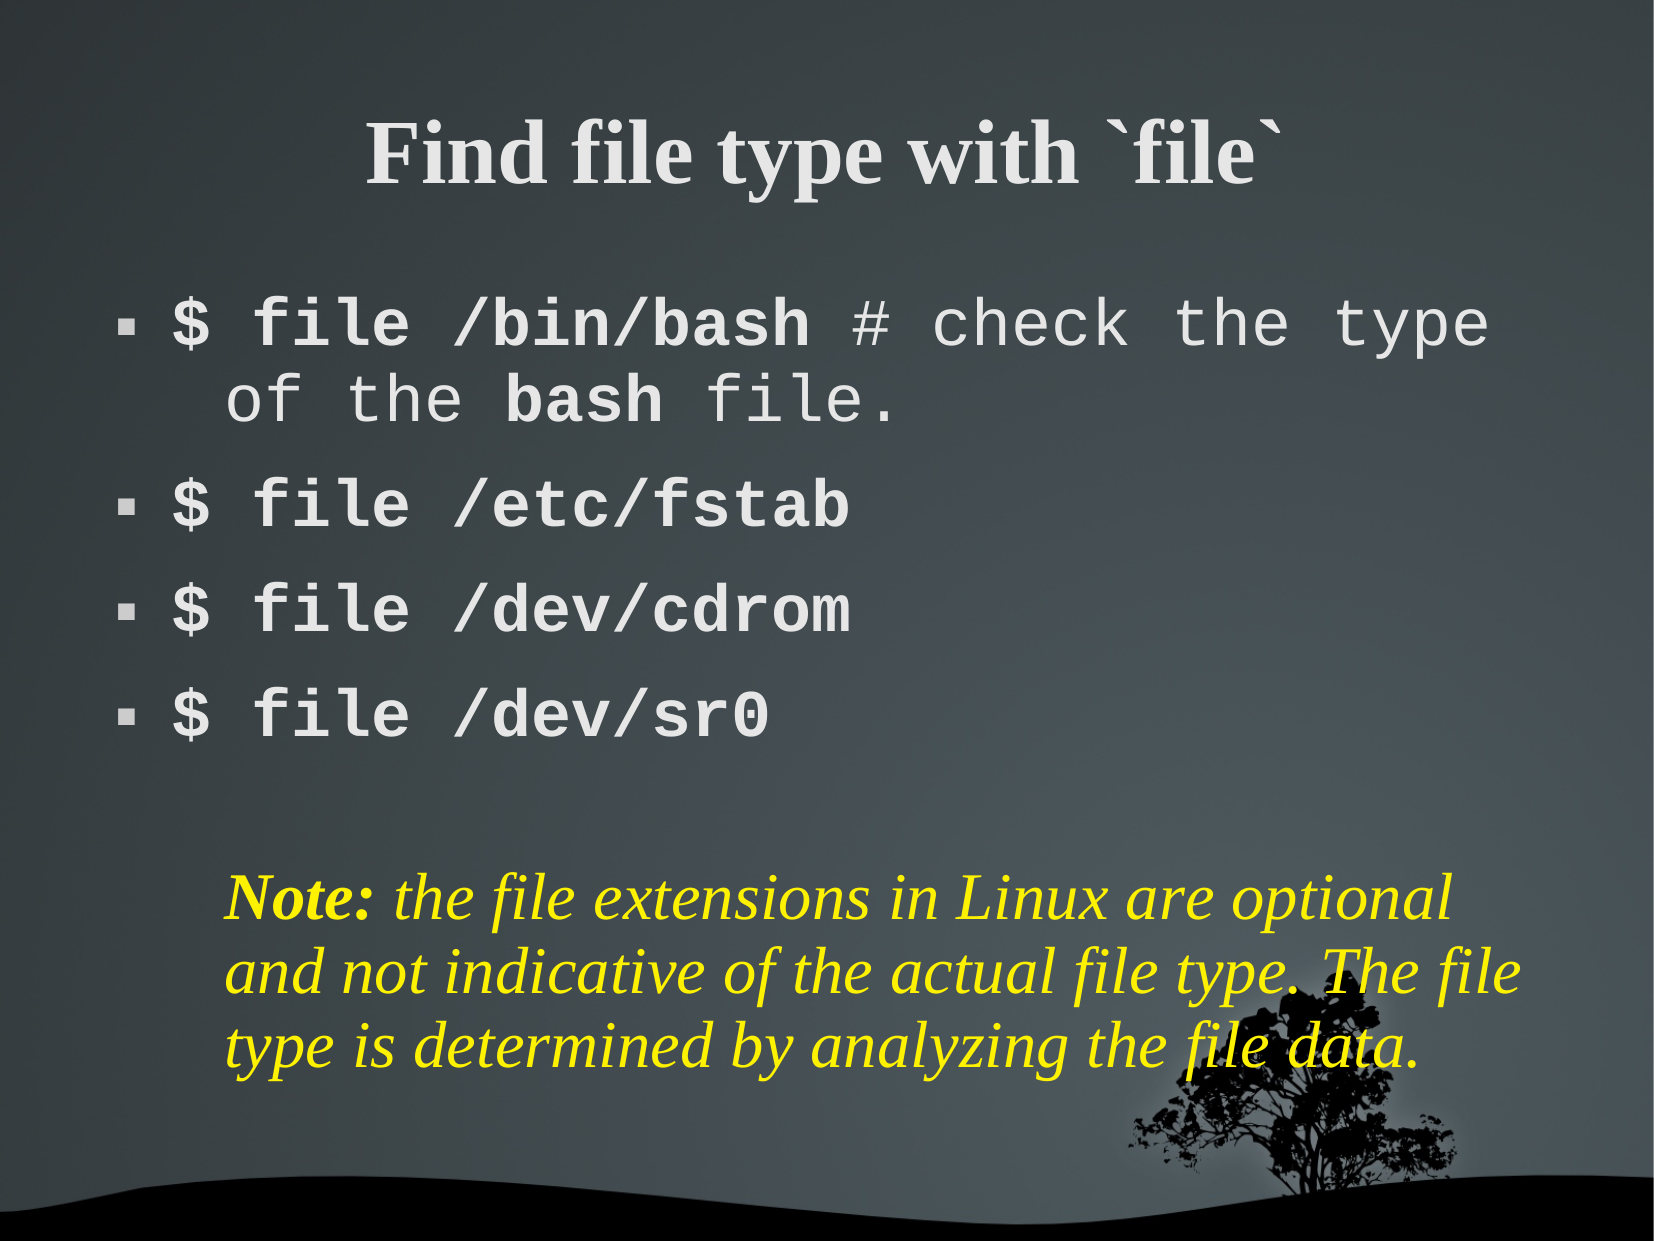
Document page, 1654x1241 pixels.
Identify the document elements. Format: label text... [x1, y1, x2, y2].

title Find file type with `file` [82, 33, 1571, 273]
list $ file /bin/bash # check the type of the bash file. $ file /etc/fstab $ file /dev/cdrom $ file /dev/sr0 Note: the file extensions in Linux are optional and not indicative of the actual file type. The file type is determined by analyzing the file data. [82, 290, 1571, 1241]
picture [0, 0, 1654, 1241]
